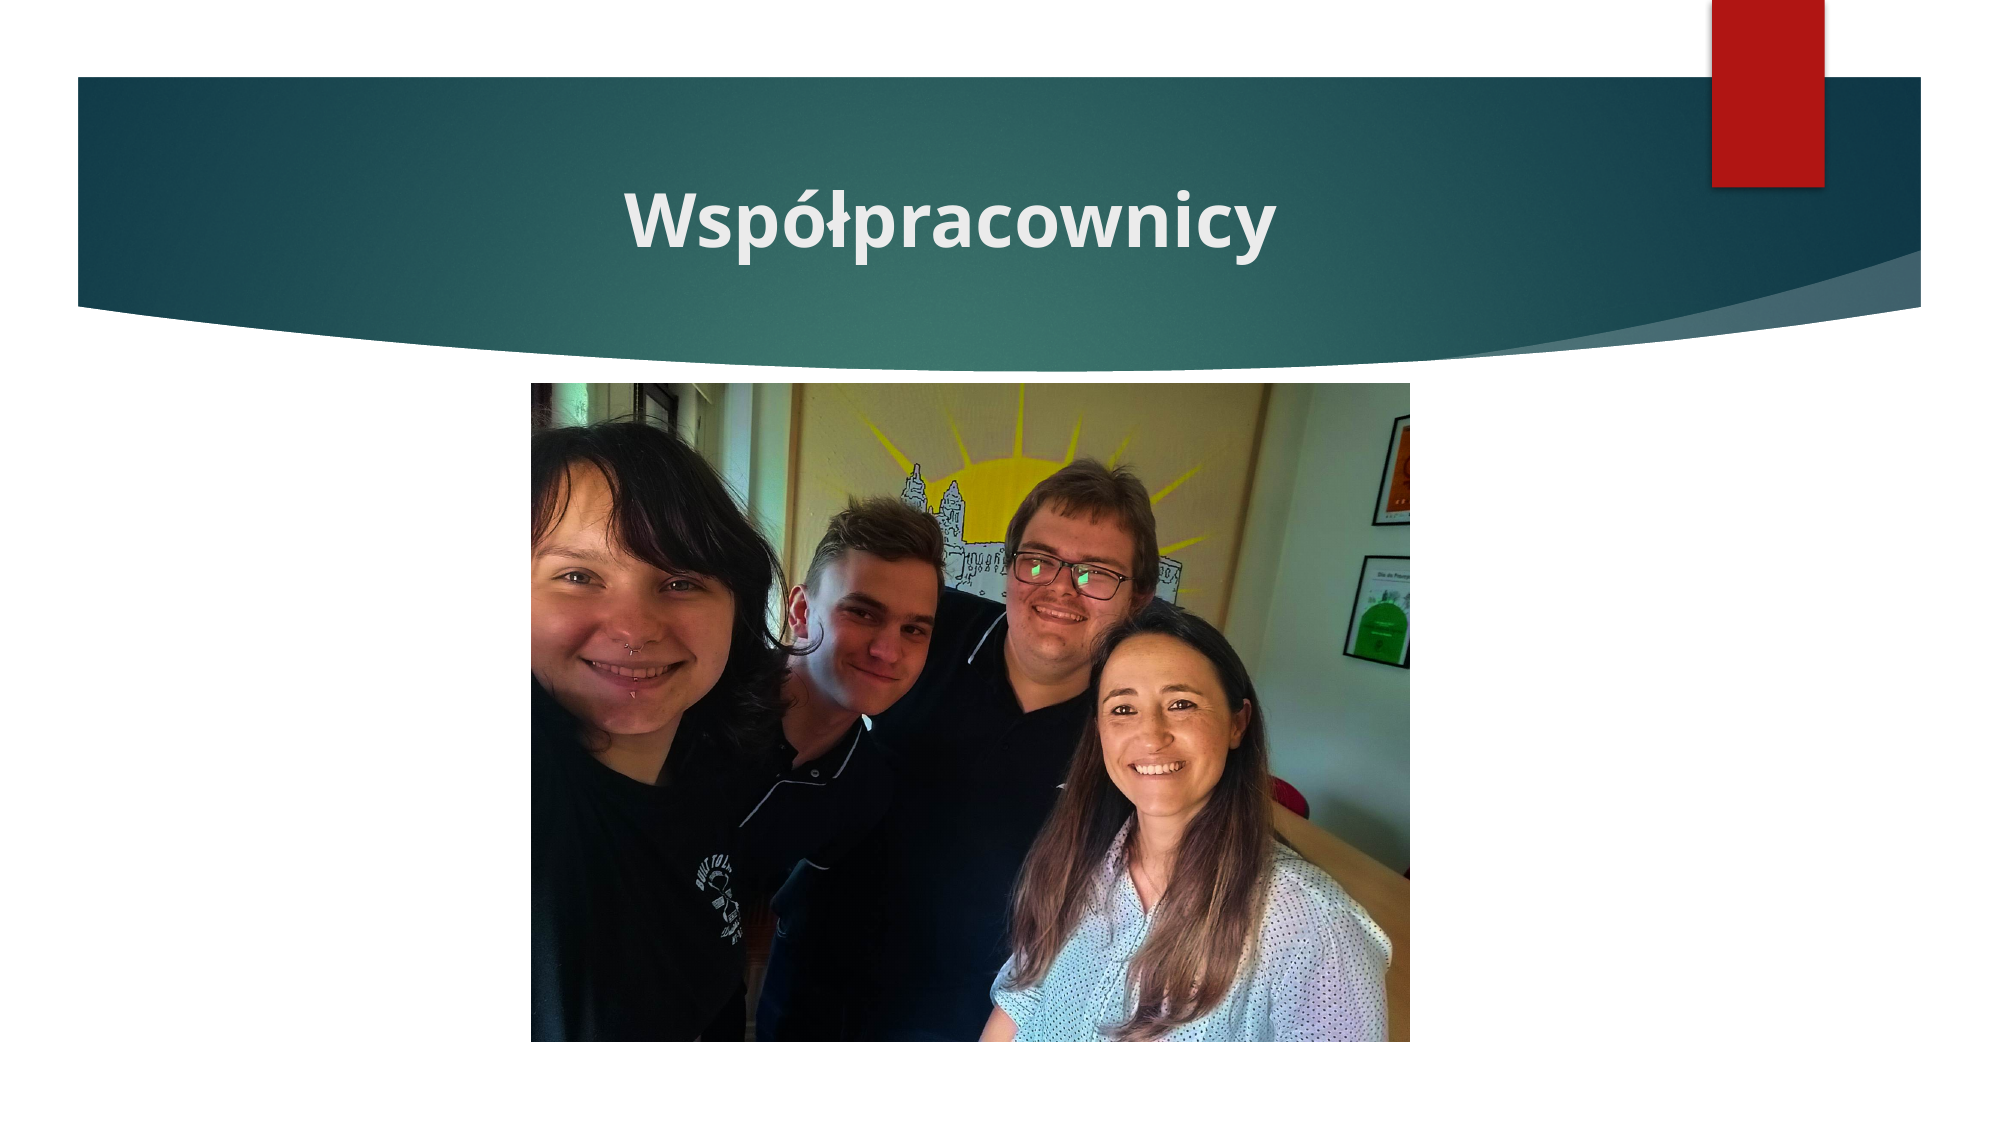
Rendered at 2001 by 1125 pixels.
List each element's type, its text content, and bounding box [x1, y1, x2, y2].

title Współpracownicy [189, 159, 1713, 276]
picture [79, 78, 1920, 371]
picture [531, 383, 1410, 1043]
